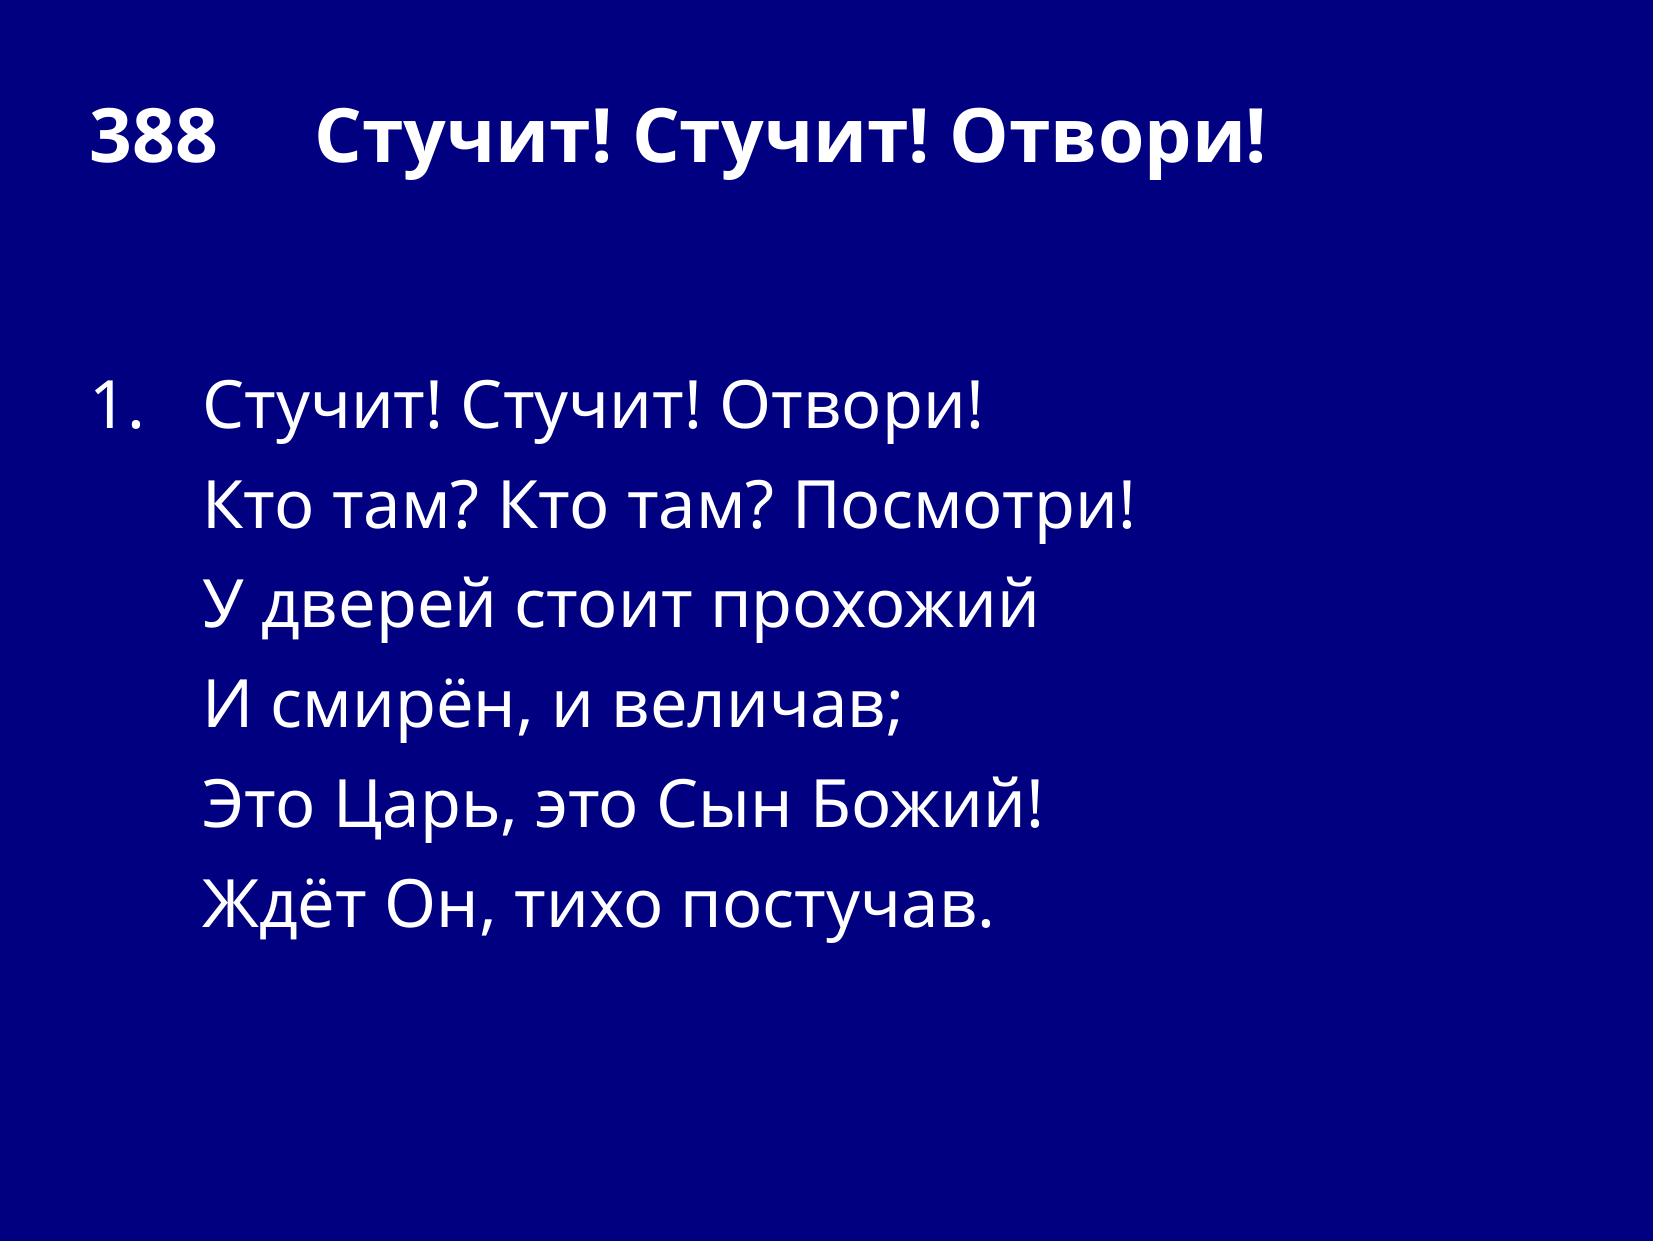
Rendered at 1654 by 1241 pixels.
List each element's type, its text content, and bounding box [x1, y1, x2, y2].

text_box 1. Стучит! Стучит! Отвори! Кто там? Кто там? Посмотри! У дверей стоит прохожий И смирён, и величав; Это Царь, это Сын Божий! Ждёт Он, тихо постучав. [75, 188, 1576, 1163]
text_box 388 Стучит! Стучит! Отвори! [75, 75, 1576, 188]
